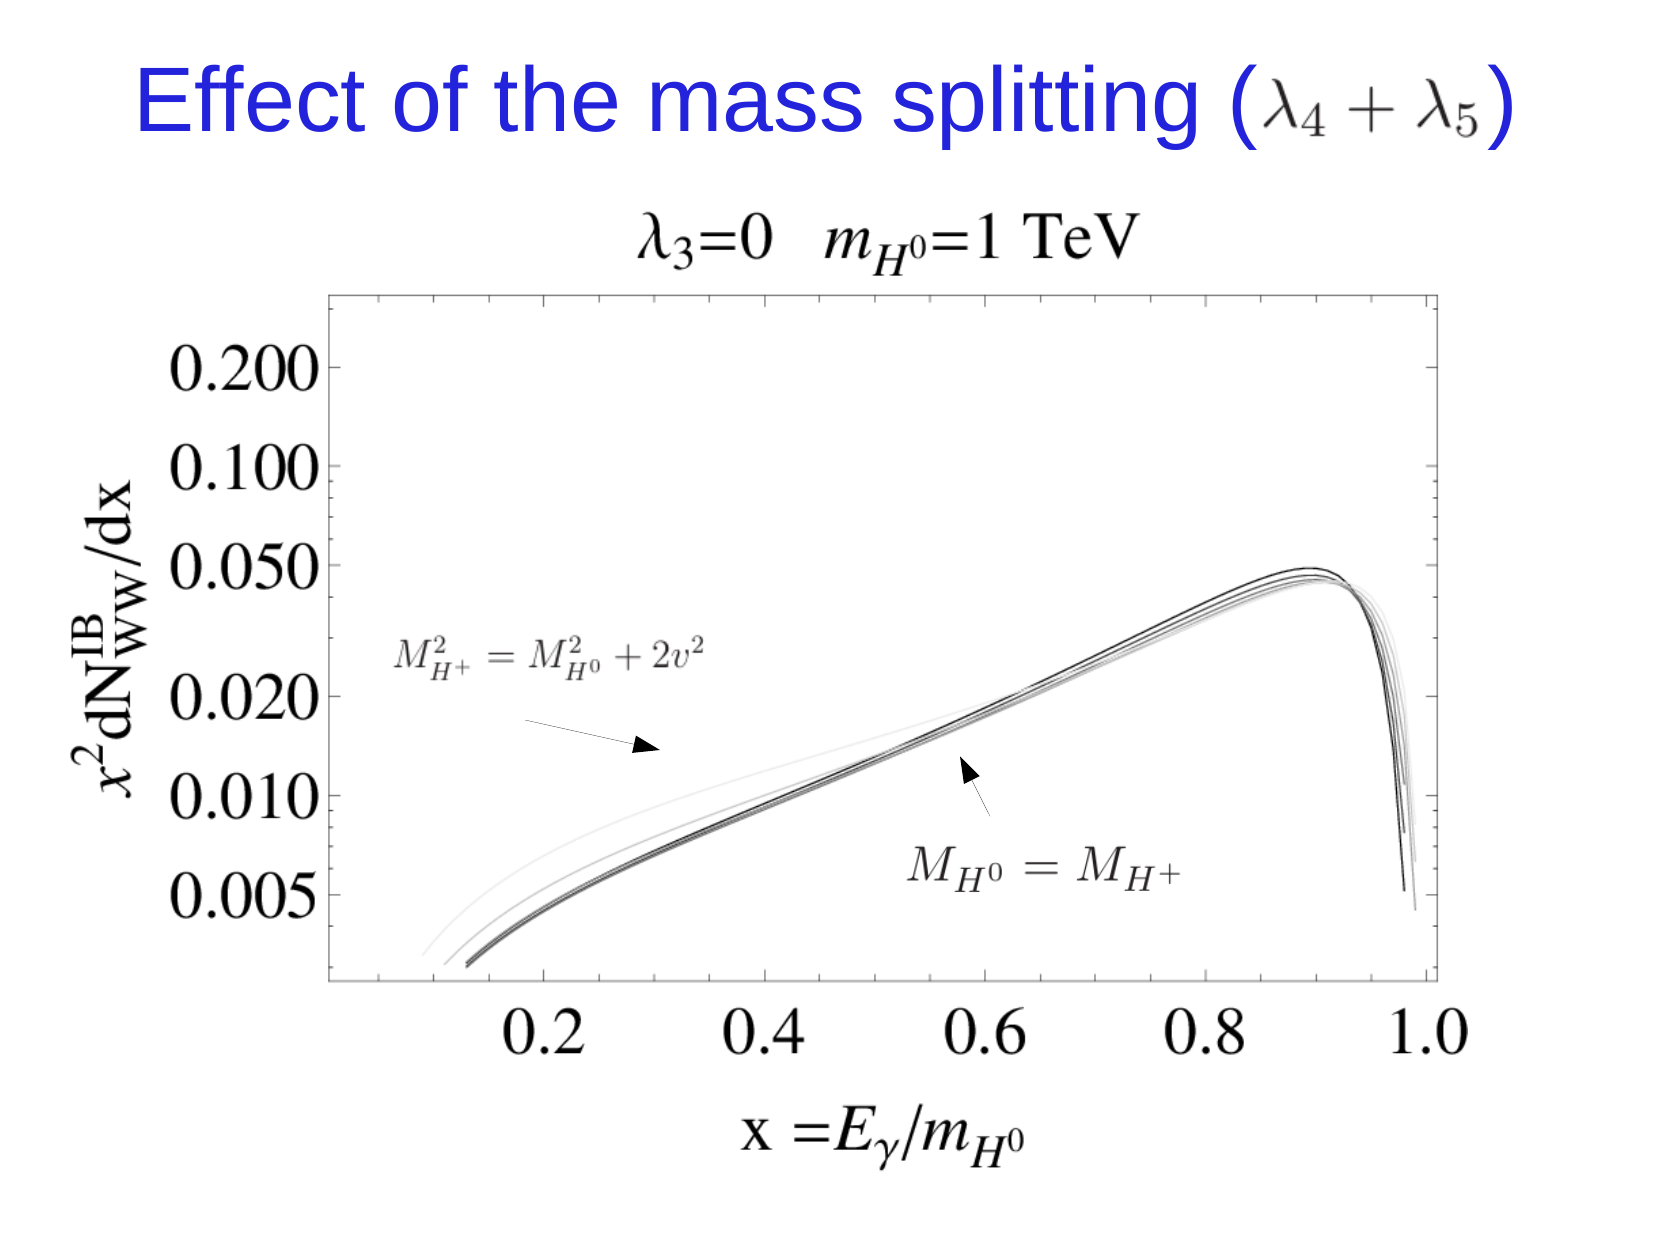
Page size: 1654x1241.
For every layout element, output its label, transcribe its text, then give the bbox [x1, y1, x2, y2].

title Effect of the mass splitting ( ) [82, 0, 1571, 204]
picture [1258, 60, 1486, 157]
picture [69, 197, 1468, 1173]
